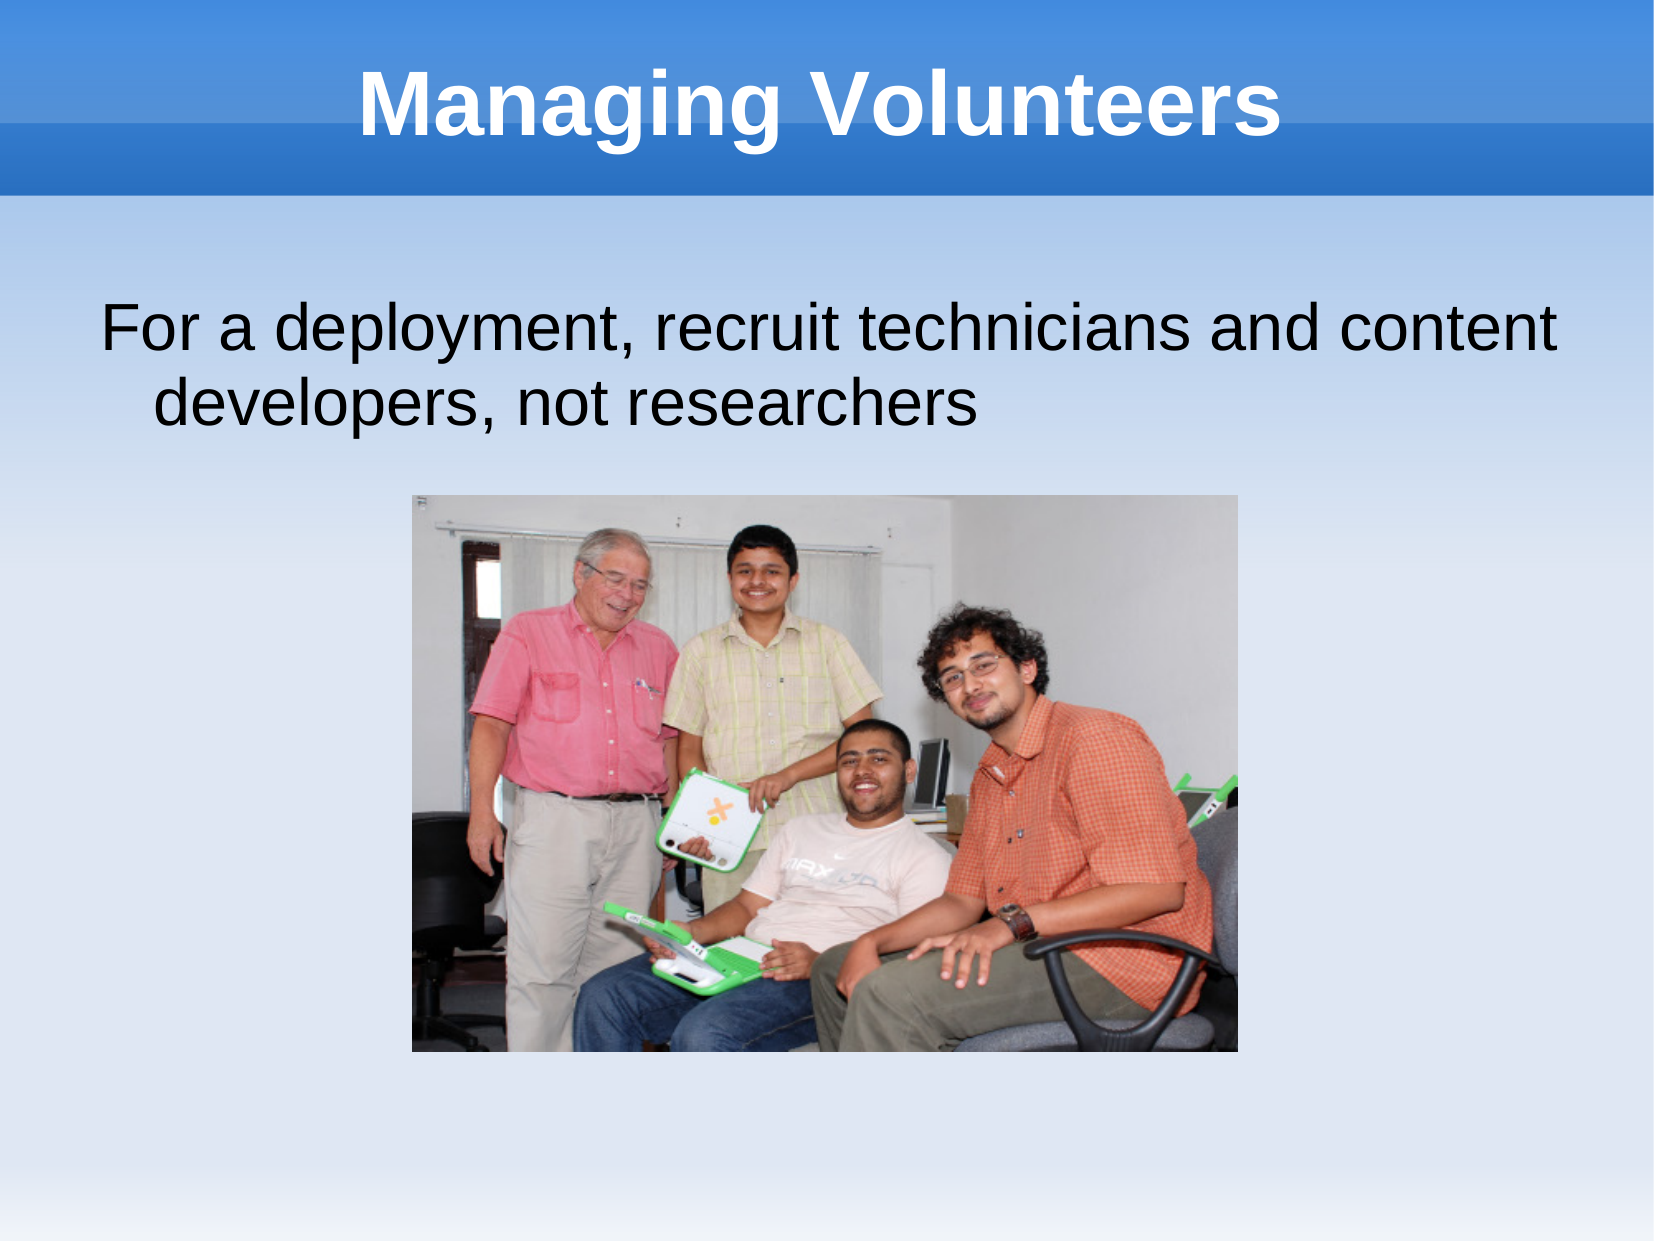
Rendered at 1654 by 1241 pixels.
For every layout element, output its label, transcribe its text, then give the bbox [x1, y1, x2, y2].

picture [0, 0, 1654, 1241]
title Managing Volunteers [76, 7, 1565, 200]
list For a deployment, recruit technicians and content developers, not researchers [82, 290, 1571, 1094]
